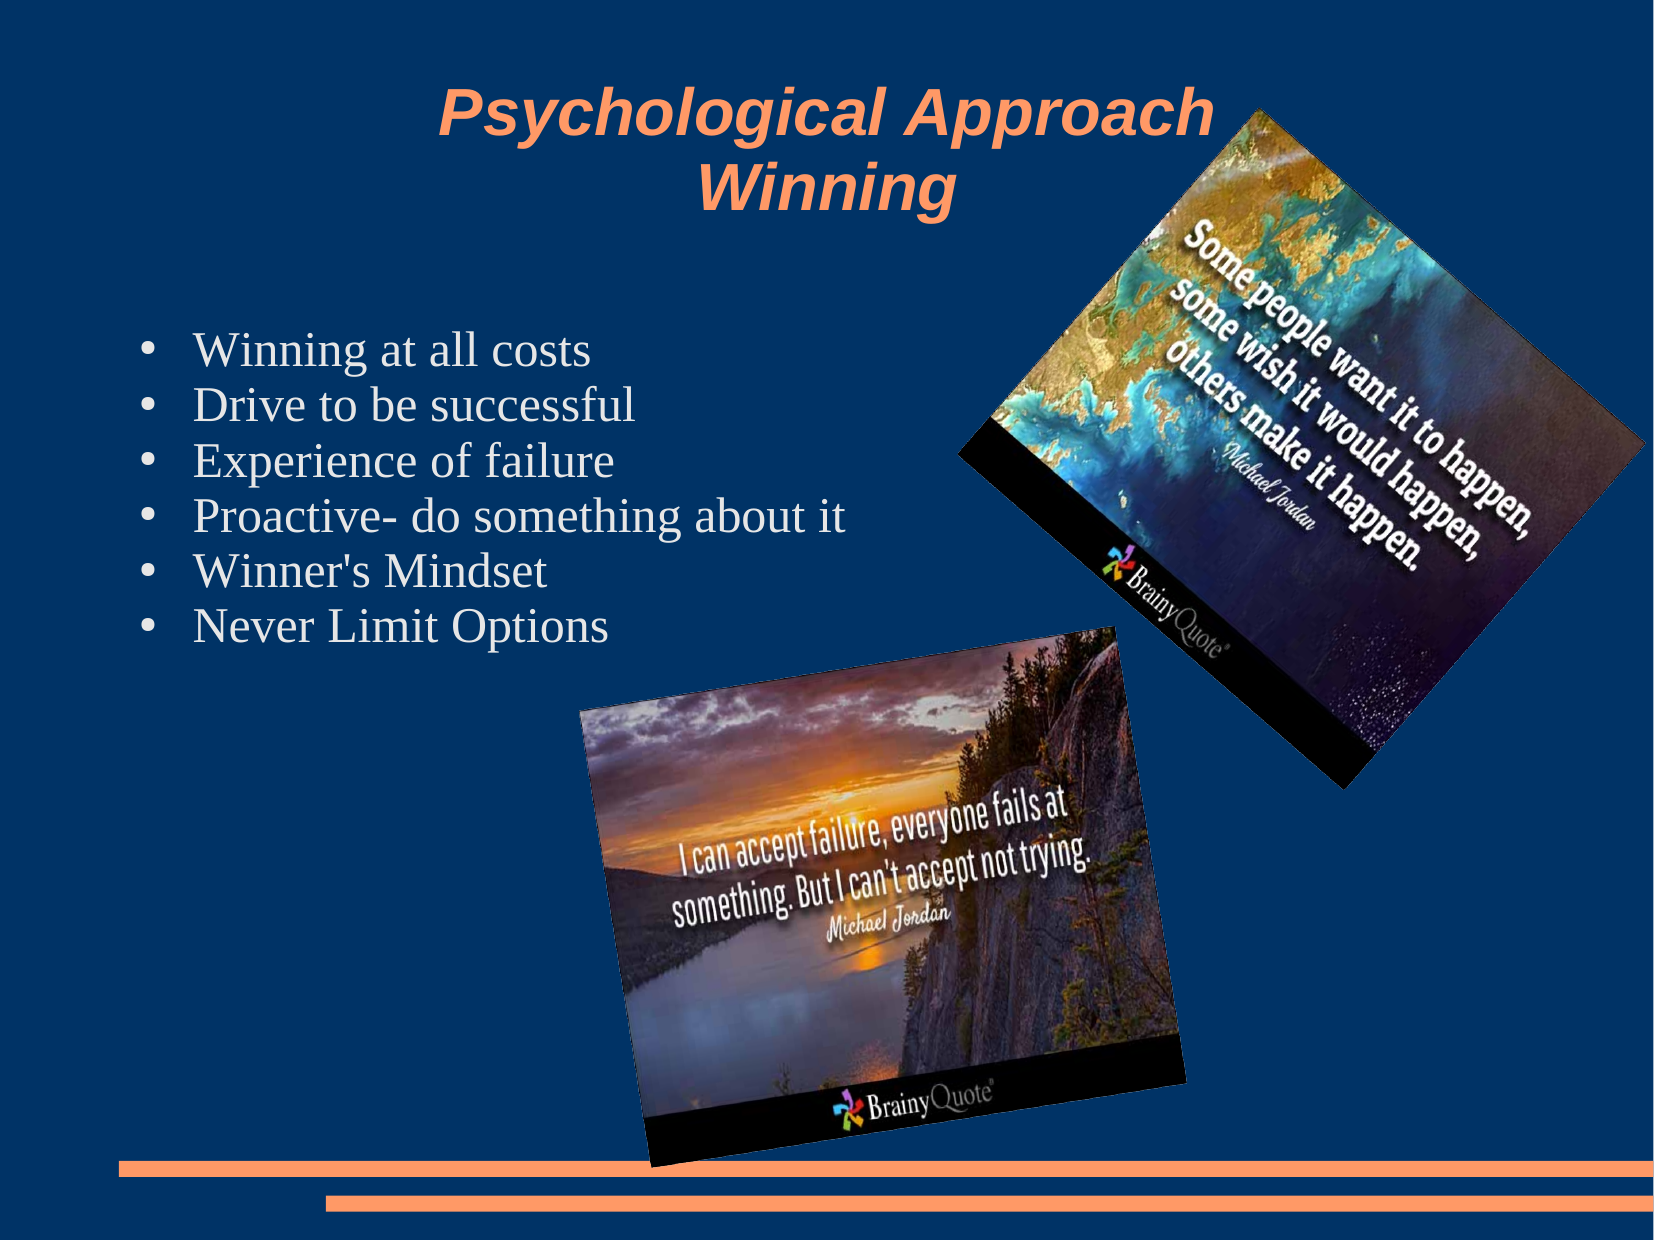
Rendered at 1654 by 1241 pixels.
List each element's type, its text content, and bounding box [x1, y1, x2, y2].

list Winning at all costs Drive to be successful Experience of failure Proactive- do something about it Winner's Mindset Never Limit Options [121, 322, 1561, 1132]
picture [578, 625, 1187, 1169]
picture [956, 106, 1646, 790]
title Psychological Approach Winning [121, 46, 1534, 254]
